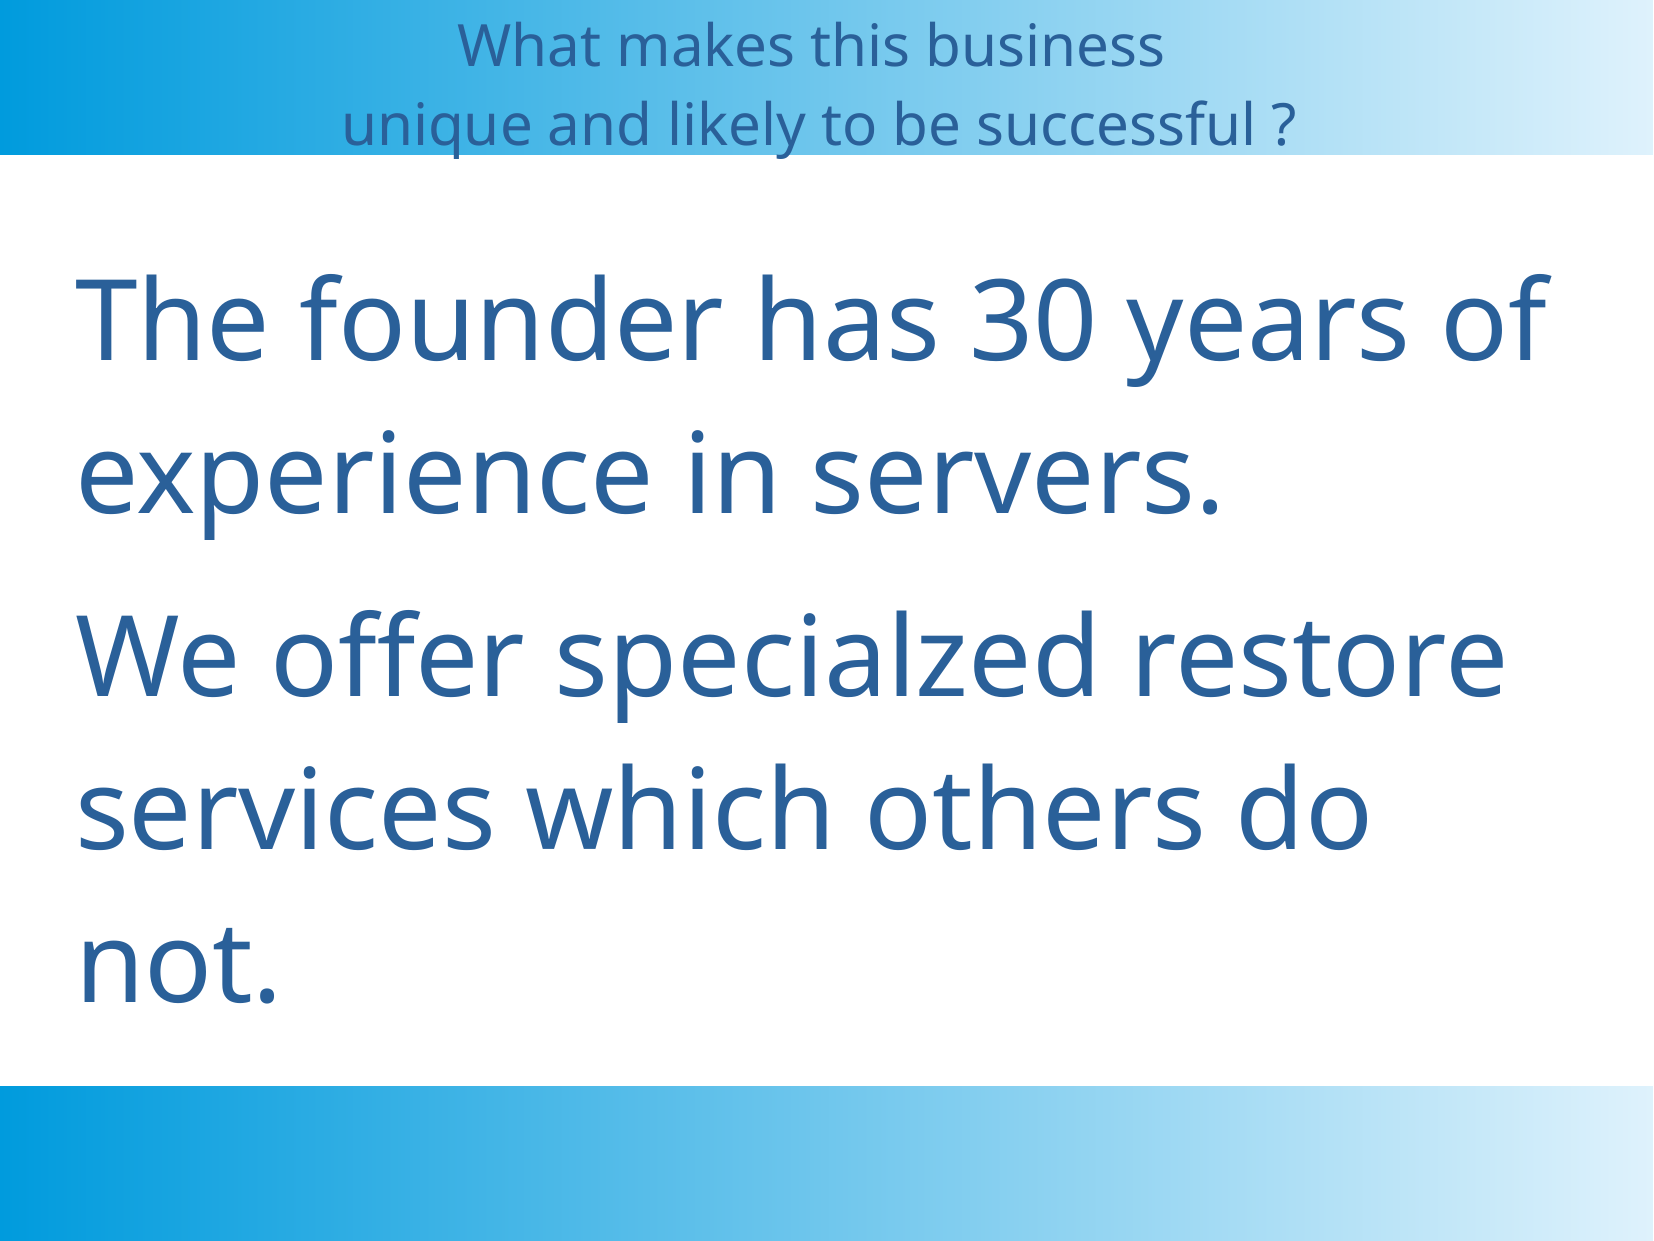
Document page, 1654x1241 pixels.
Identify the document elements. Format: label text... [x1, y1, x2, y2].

title What makes this business unique and likely to be successful ? [75, 15, 1564, 152]
list The founder has 30 years of experience in servers. We offer specialzed restore services which others do not. [75, 240, 1564, 960]
